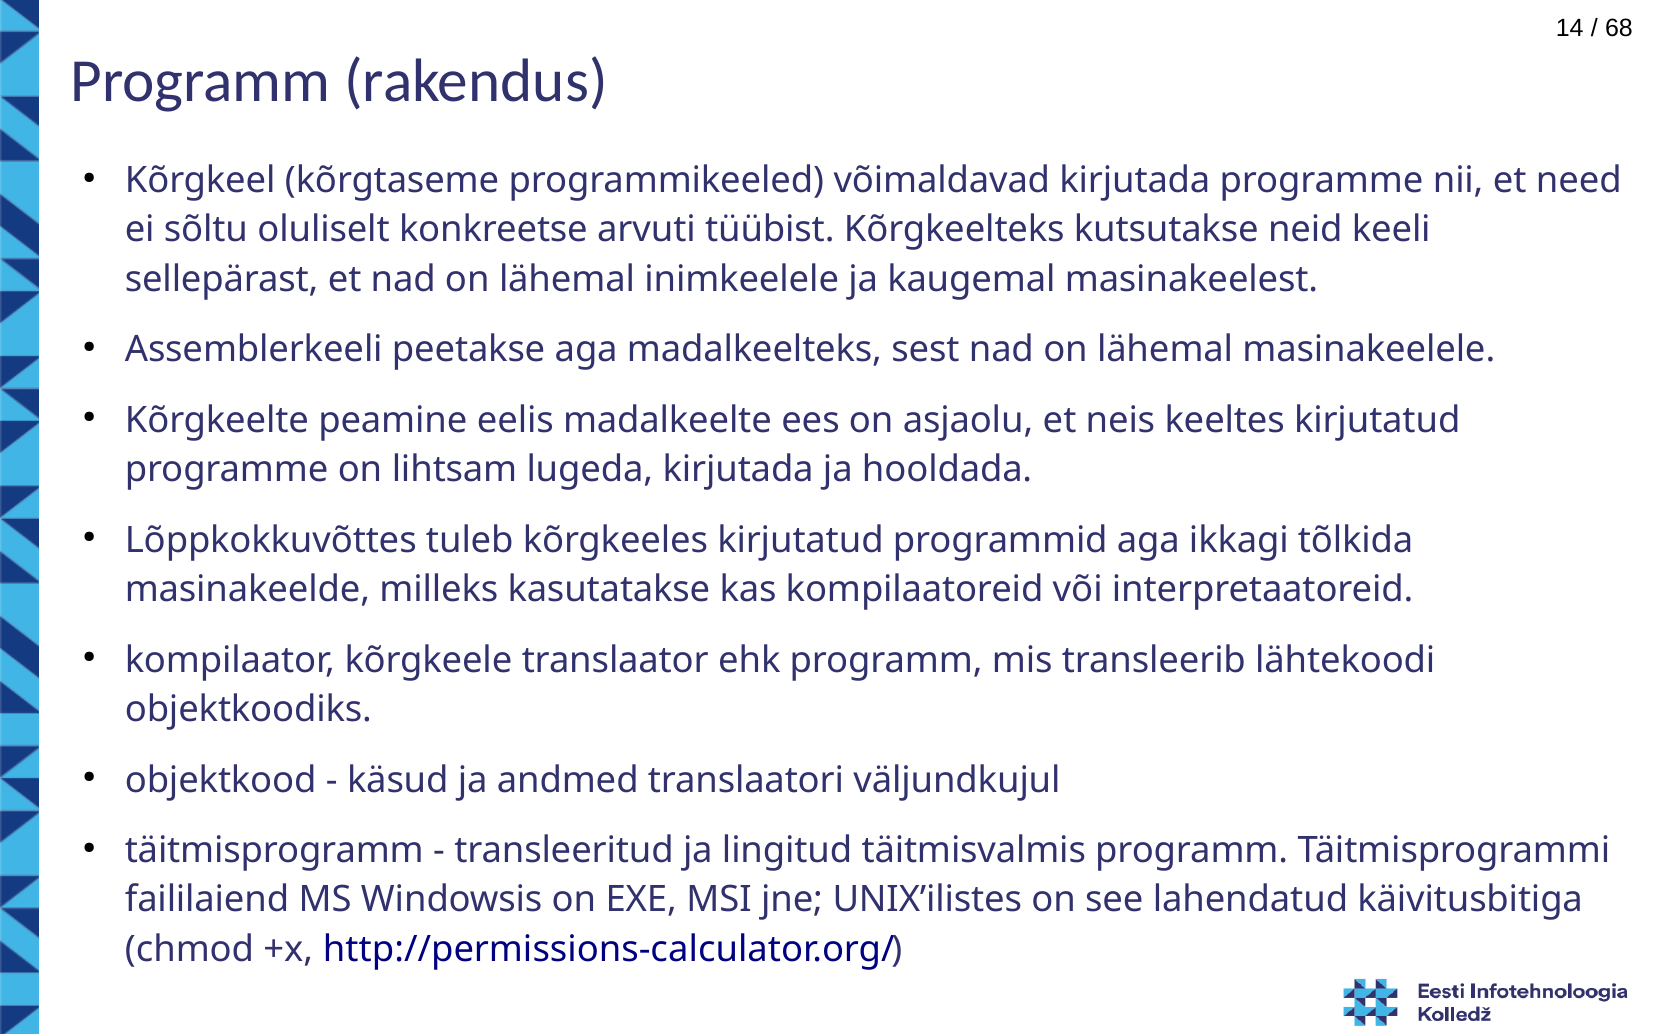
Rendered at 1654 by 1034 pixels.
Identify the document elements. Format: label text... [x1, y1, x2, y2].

list Kõrgkeel (kõrgtaseme programmikeeled) võimaldavad kirjutada programme nii, et need ei sõltu oluliselt konkreetse arvuti tüübist. Kõrgkeelteks kutsutakse neid keeli sellepärast, et nad on lähemal inimkeelele ja kaugemal masinakeelest. Assemblerkeeli peetakse aga madalkeelteks, sest nad on lähemal masinakeelele. Kõrgkeelte peamine eelis madalkeelte ees on asjaolu, et neis keeltes kirjutatud programme on lihtsam lugeda, kirjutada ja hooldada. Lõppkokkuvõttes tuleb kõrgkeeles kirjutatud programmid aga ikkagi tõlkida masinakeelde, milleks kasutatakse kas kompilaatoreid või interpretaatoreid. kompilaator, kõrgkeele translaator ehk programm, mis transleerib lähtekoodi objektkoodiks. objektkood - käsud ja andmed translaatori väljundkujul täitmisprogramm - transleeritud ja lingitud täitmisvalmis programm. Täitmisprogrammi faililaiend MS Windowsis on EXE, MSI jne; UNIX’ilistes on see lahendatud käivitusbitiga (chmod +x, http://permissions-calculator.org/) [68, 153, 1630, 983]
title Programm (rakendus) [70, 41, 1630, 130]
